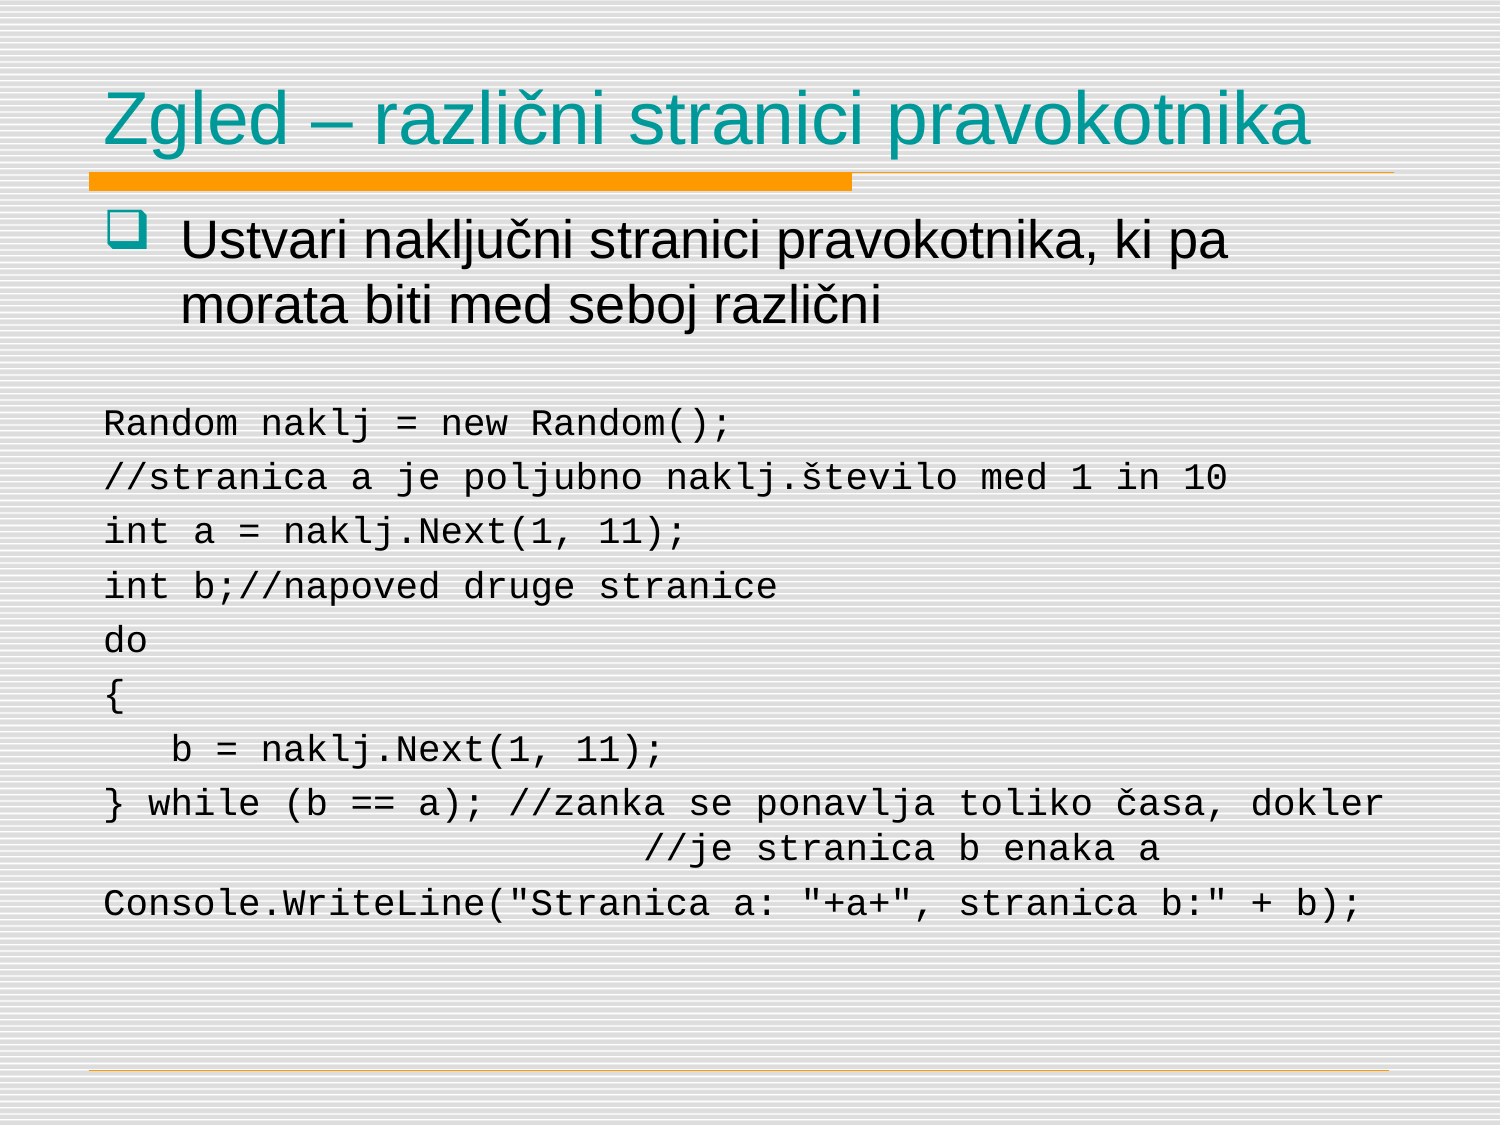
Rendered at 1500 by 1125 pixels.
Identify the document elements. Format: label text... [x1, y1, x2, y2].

picture [0, 0, 1500, 1125]
list Ustvari naključni stranici pravokotnika, ki pa morata biti med seboj različni Random naklj = new Random(); //stranica a je poljubno naklj.število med 1 in 10 int a = naklj.Next(1, 11); int b;//napoved druge stranice do { b = naklj.Next(1, 11); } while (b == a); //zanka se ponavlja toliko časa, dokler //je stranica b enaka a Console.WriteLine("Stranica a: "+a+", stranica b:" + b); [88, 196, 1401, 1059]
title Zgled – različni stranici pravokotnika [88, 54, 1401, 167]
